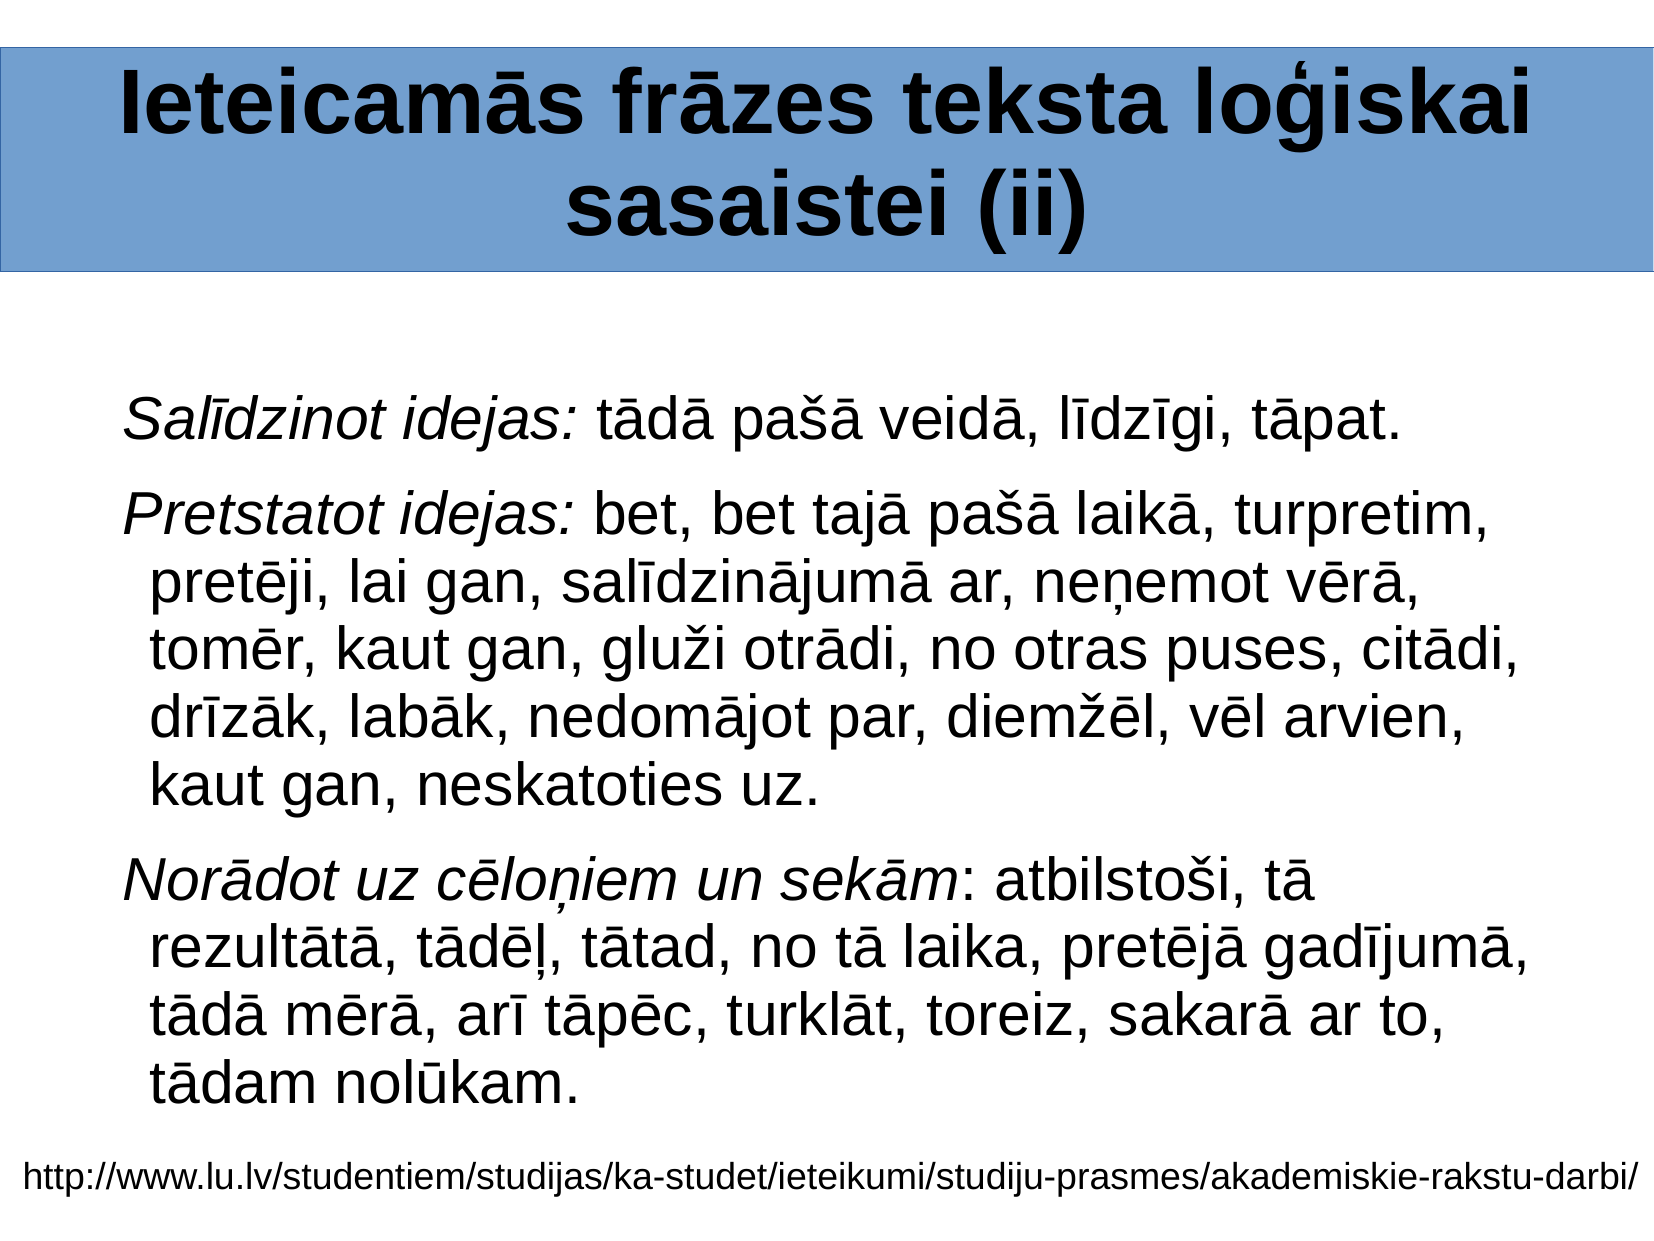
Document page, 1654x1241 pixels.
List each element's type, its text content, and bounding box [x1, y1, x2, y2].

title Ieteicamās frāzes teksta loģiskai sasaistei (ii) [82, 49, 1571, 257]
text_box http://www.lu.lv/studentiem/studijas/ka-studet/ieteikumi/studiju-prasmes/akademiskie-rakstu-darbi/ [7, 1147, 1654, 1205]
list Salīdzinot idejas: tādā pašā veidā, līdzīgi, tāpat. Pretstatot idejas: bet, bet tajā pašā laikā, turpretim, pretēji, lai gan, salīdzinājumā ar, neņemot vērā, tomēr, kaut gan, gluži otrādi, no otras puses, citādi, drīzāk, labāk, nedomājot par, diemžēl, vēl arvien, kaut gan, neskatoties uz. Norādot uz cēloņiem un sekām: atbilstoši, tā rezultātā, tādēļ, tātad, no tā laika, pretējā gadījumā, tādā mērā, arī tāpēc, turklāt, toreiz, sakarā ar to, tādam nolūkam. [82, 290, 1571, 1123]
text_box [0, 47, 1654, 272]
